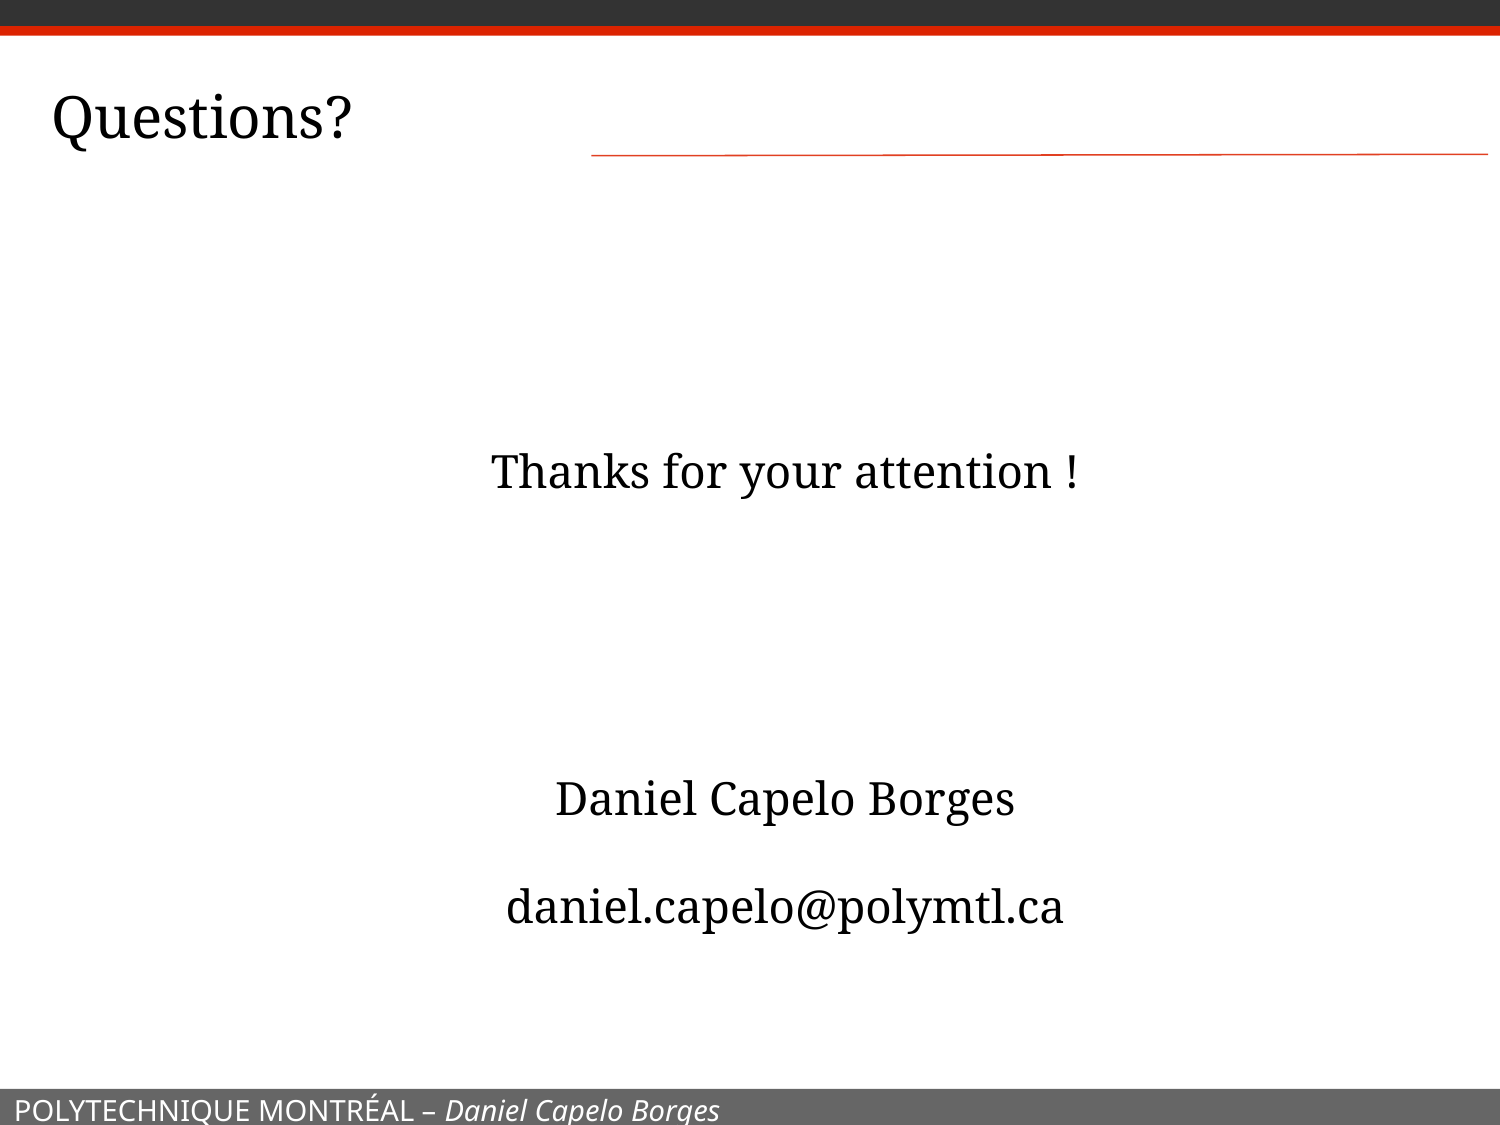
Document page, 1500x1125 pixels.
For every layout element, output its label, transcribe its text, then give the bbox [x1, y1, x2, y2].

list Thanks for your attention ! Daniel Capelo Borges daniel.capelo@polymtl.ca [51, 252, 1449, 1000]
title Questions? [51, 47, 1449, 184]
